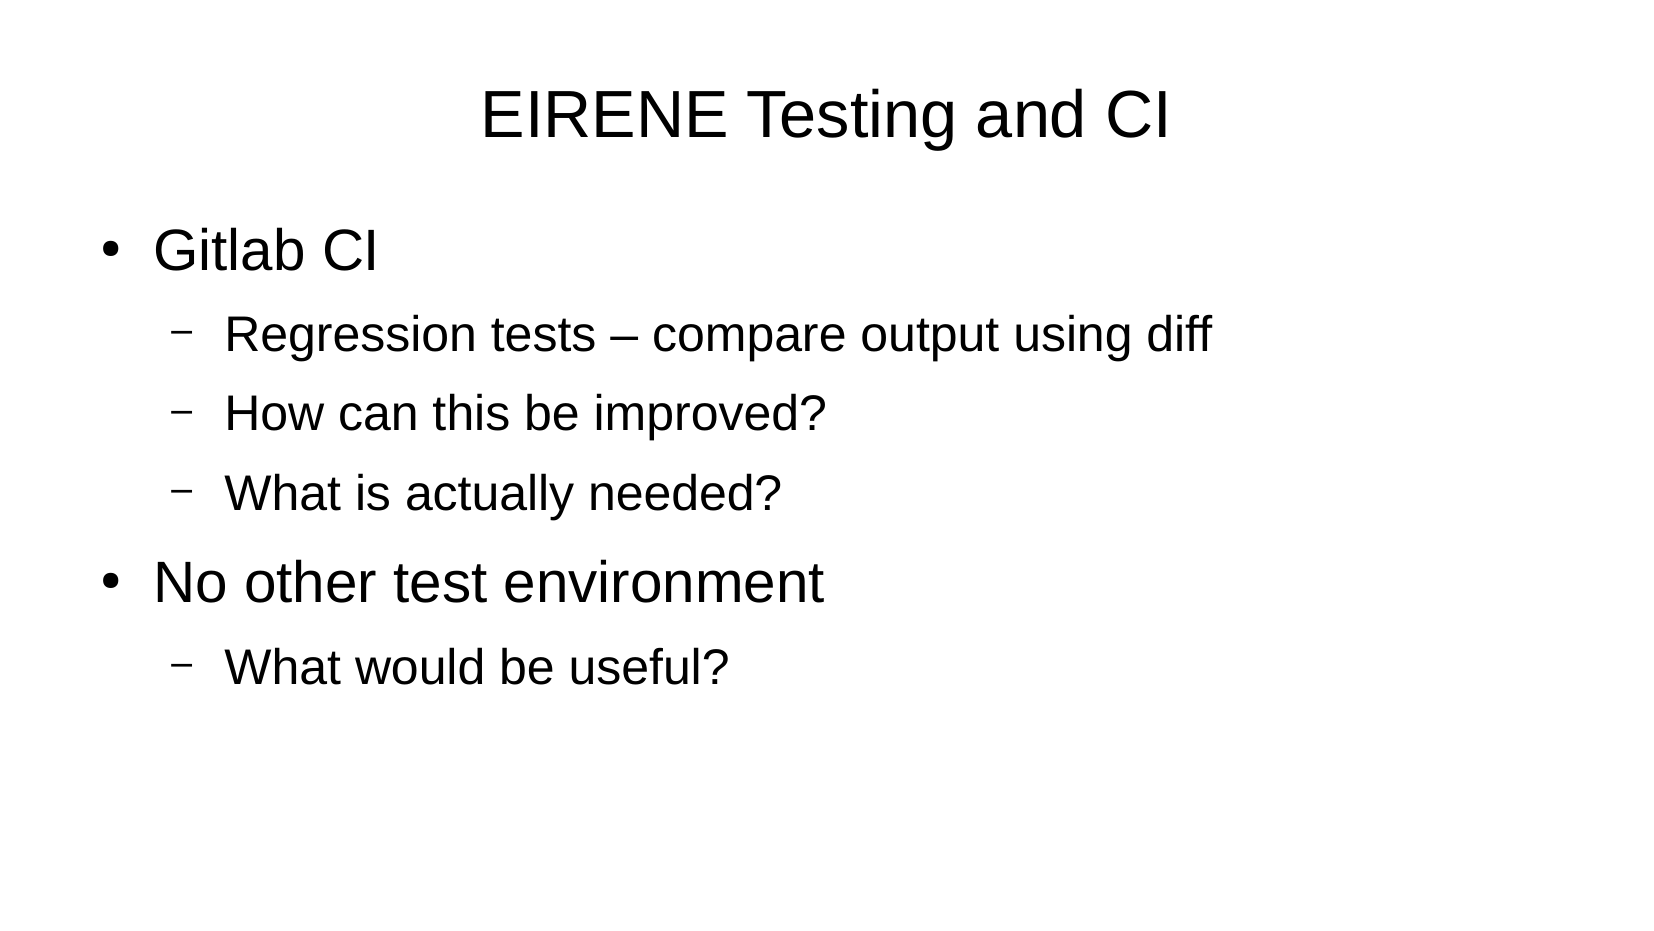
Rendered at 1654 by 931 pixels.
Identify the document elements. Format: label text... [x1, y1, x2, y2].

title EIRENE Testing and CI [82, 37, 1571, 193]
list Gitlab CI Regression tests – compare output using diff How can this be improved? What is actually needed? No other test environment What would be useful? [82, 217, 1571, 758]
